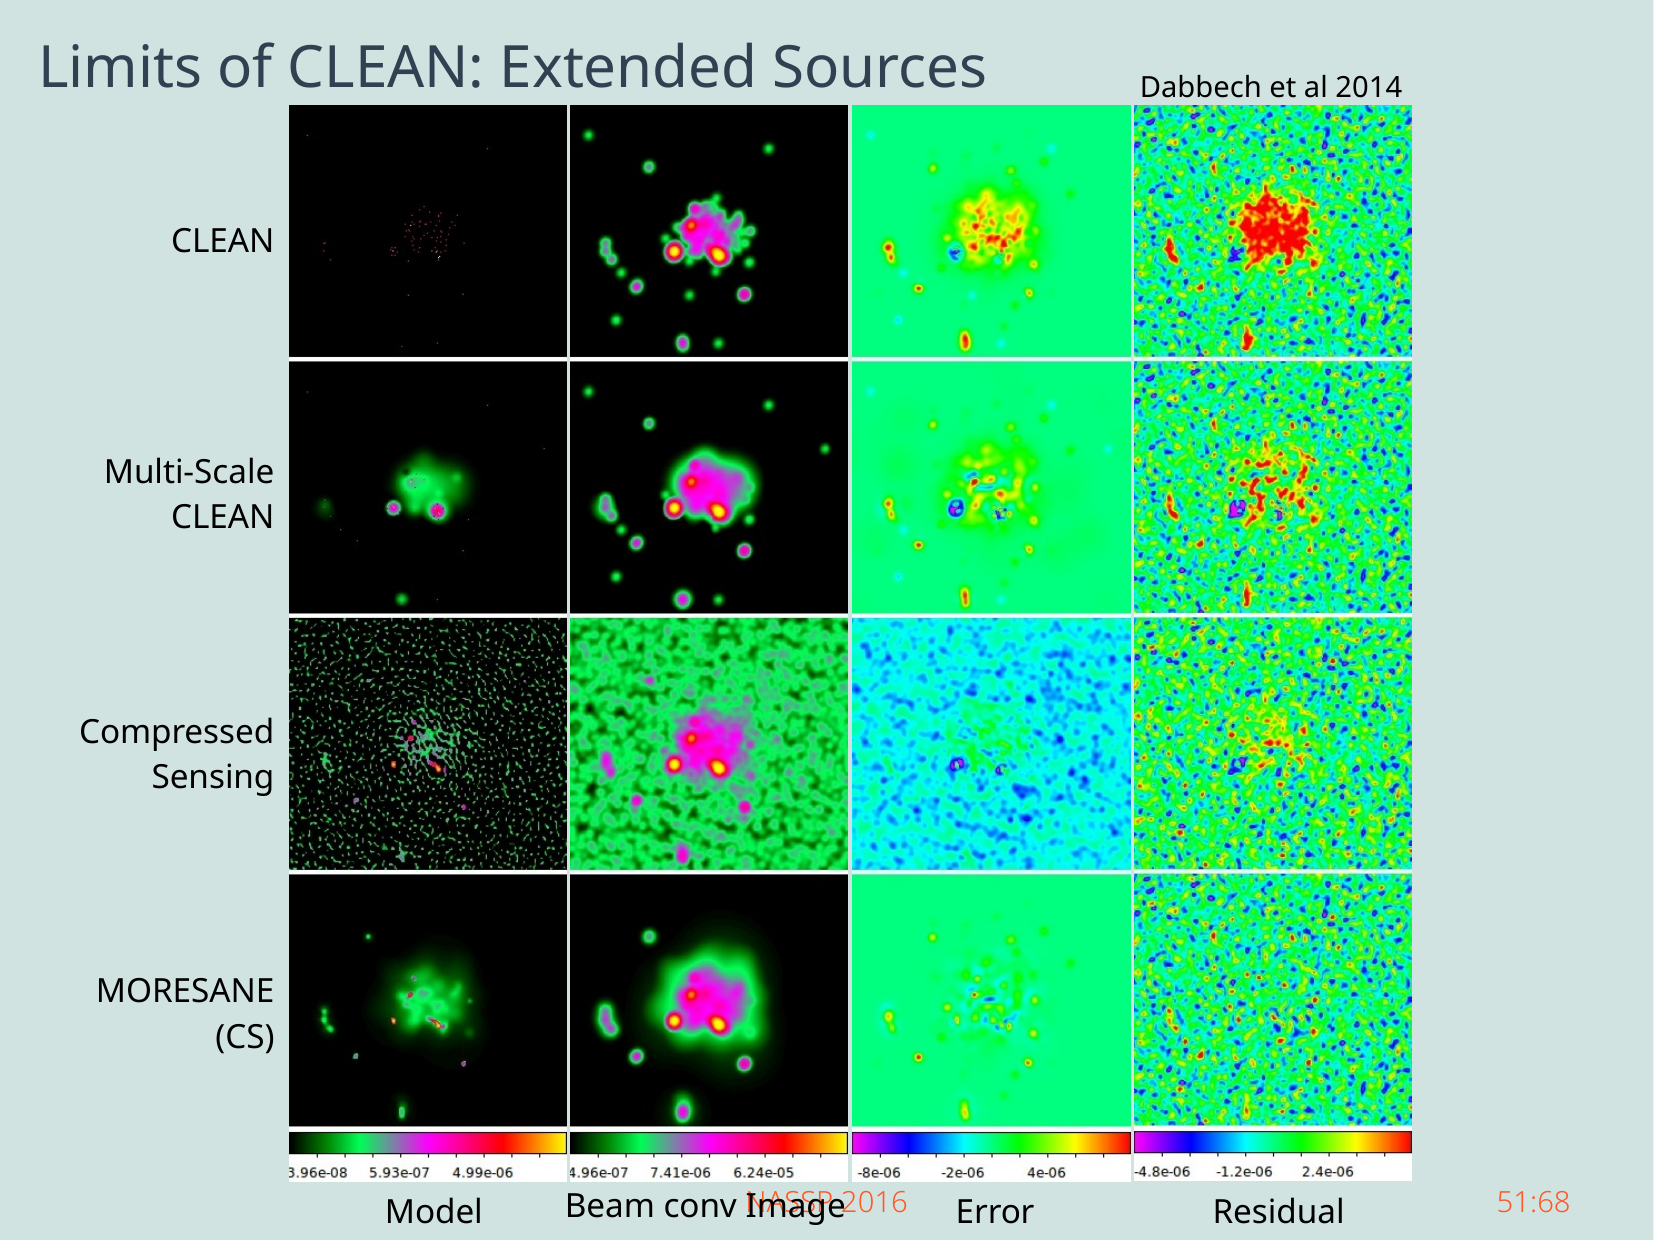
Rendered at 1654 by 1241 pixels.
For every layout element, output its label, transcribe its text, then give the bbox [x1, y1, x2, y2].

picture [1134, 110, 1412, 1182]
picture [289, 105, 567, 1182]
text_box Residual [1151, 1180, 1406, 1236]
picture [852, 105, 1131, 1182]
text_box Multi-Scale CLEAN [35, 440, 290, 536]
text_box Dabbech et al 2014 [1110, 59, 1418, 110]
text_box Beam conv Image [549, 1174, 863, 1230]
picture [570, 105, 848, 1174]
text_box MORESANE (CS) [35, 960, 290, 1056]
text_box CLEAN [35, 210, 290, 266]
picture [1124, 684, 1131, 690]
text_box Model [307, 1180, 562, 1236]
text_box Limits of CLEAN: Extended Sources [23, 17, 1441, 103]
picture [852, 686, 860, 692]
text_box Compressed Sensing [35, 700, 290, 796]
text_box Error [868, 1180, 1123, 1236]
